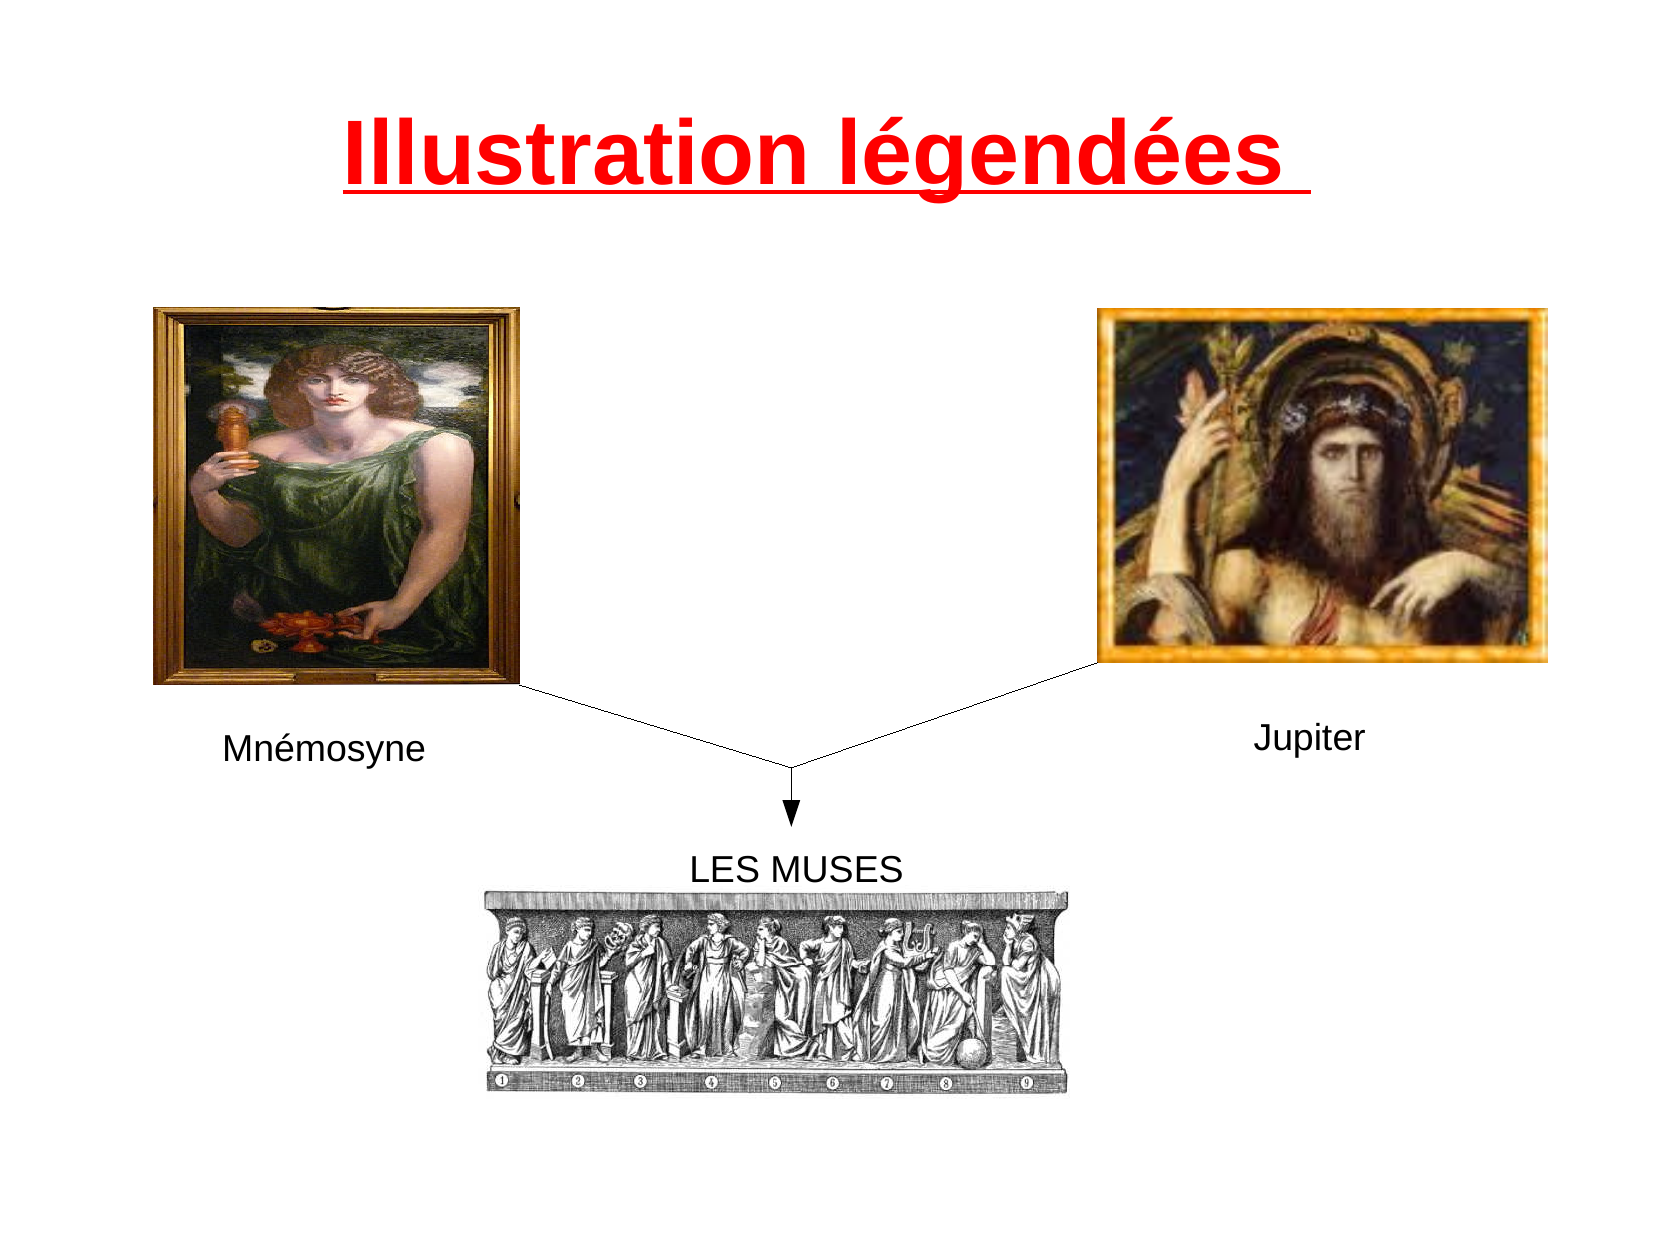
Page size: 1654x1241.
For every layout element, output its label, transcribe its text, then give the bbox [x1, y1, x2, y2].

text_box Mnémosyne [165, 720, 520, 778]
picture [478, 885, 1070, 1099]
text_box LES MUSES [590, 840, 945, 885]
picture [153, 307, 520, 686]
text_box Jupiter [1133, 708, 1512, 766]
picture [1097, 308, 1548, 663]
title Illustration légendées [82, 49, 1571, 257]
